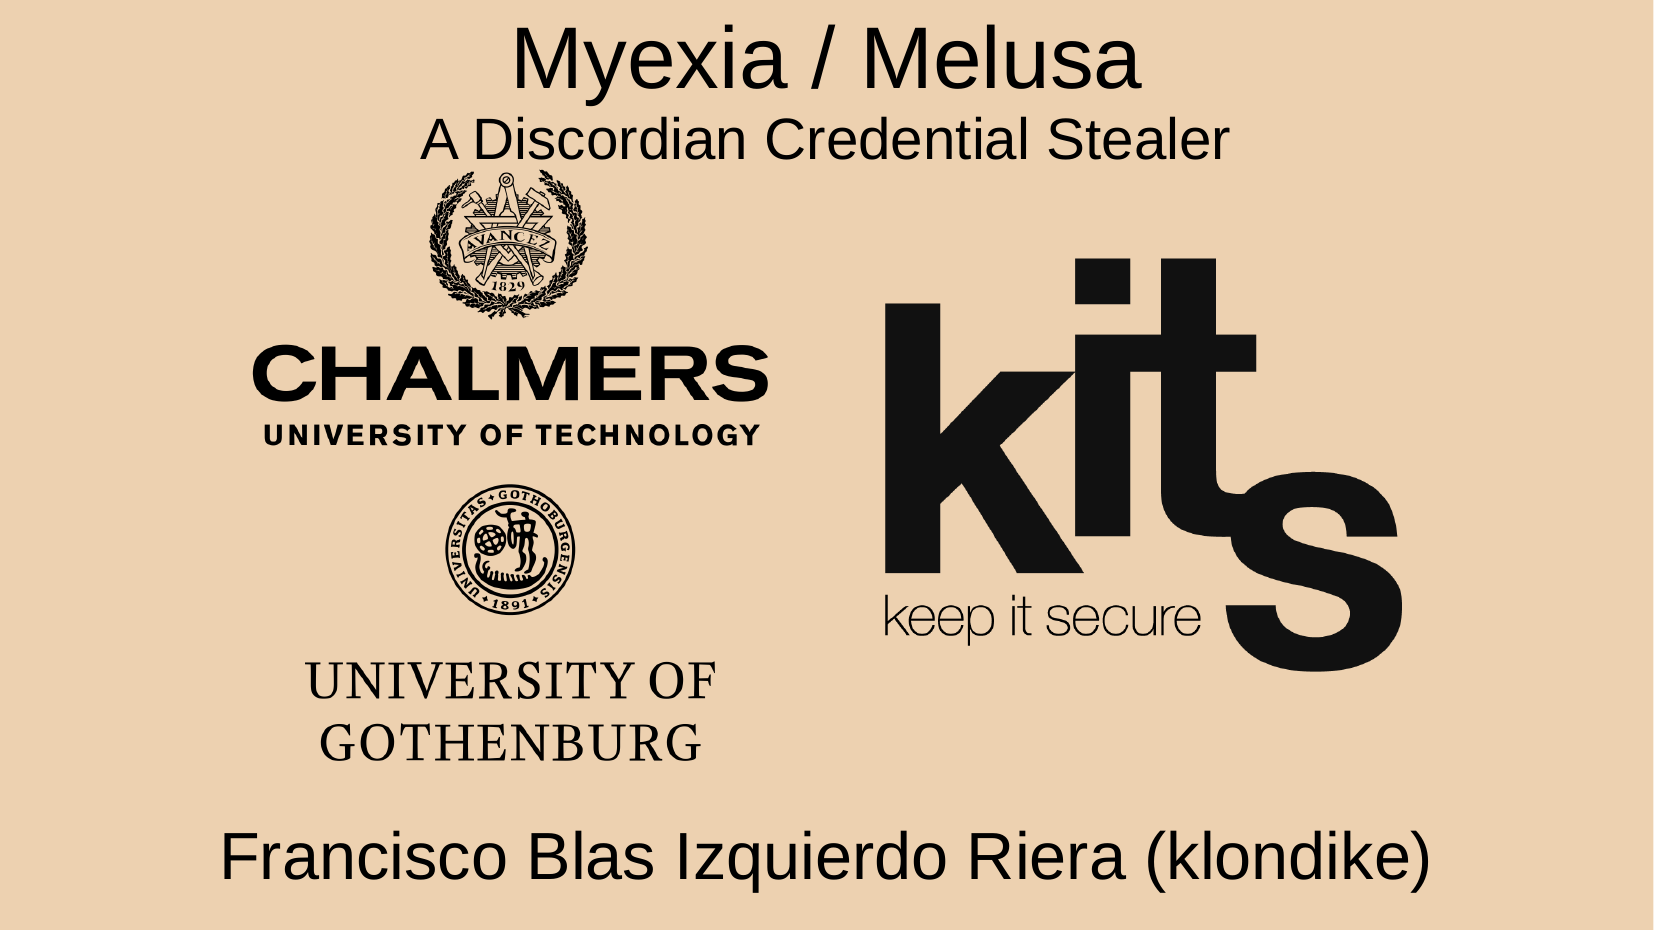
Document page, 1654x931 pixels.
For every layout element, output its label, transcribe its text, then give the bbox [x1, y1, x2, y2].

picture [305, 484, 715, 761]
subtitle Francisco Blas Izquierdo Riera (klondike) [82, 803, 1571, 911]
picture [252, 172, 768, 446]
title Myexia / Melusa A Discordian Credential Stealer [0, 8, 1654, 172]
picture [885, 258, 1402, 672]
